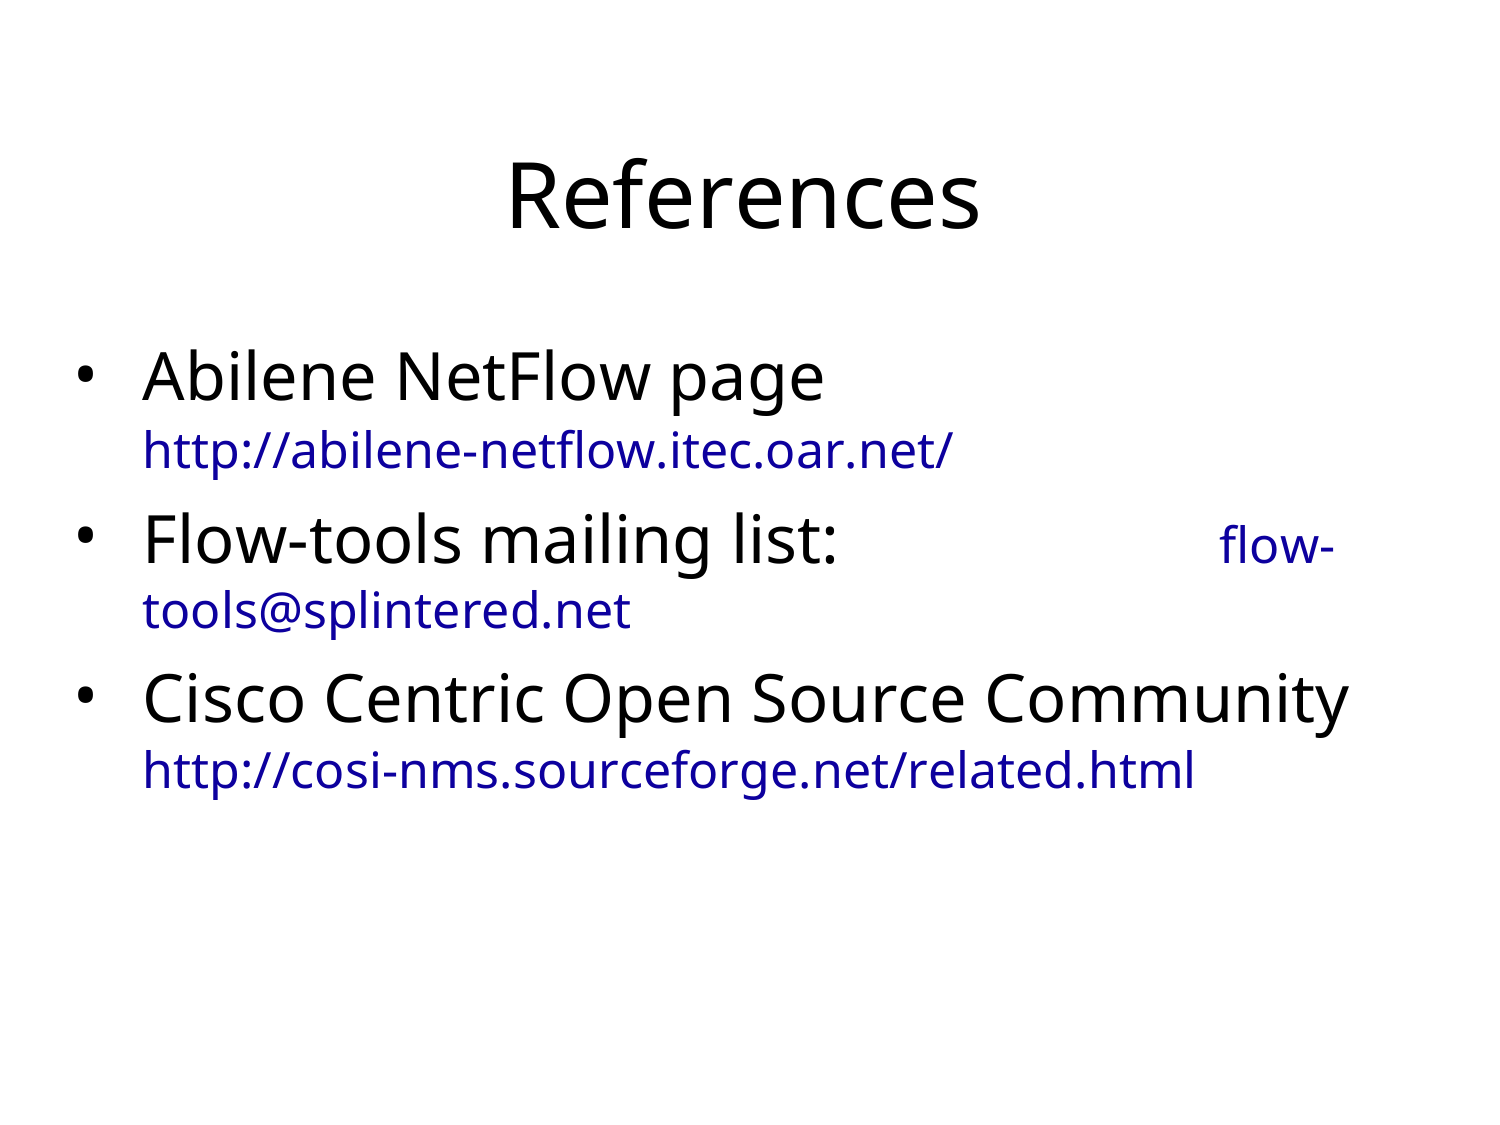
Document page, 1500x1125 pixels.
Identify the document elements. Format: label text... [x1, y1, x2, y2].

list Abilene NetFlow page http://abilene-netflow.itec.oar.net/ Flow-tools mailing list: flow-tools@splintered.net Cisco Centric Open Source Community http://cosi-nms.sourceforge.net/related.html [59, 324, 1447, 1125]
title References [112, 62, 1388, 324]
